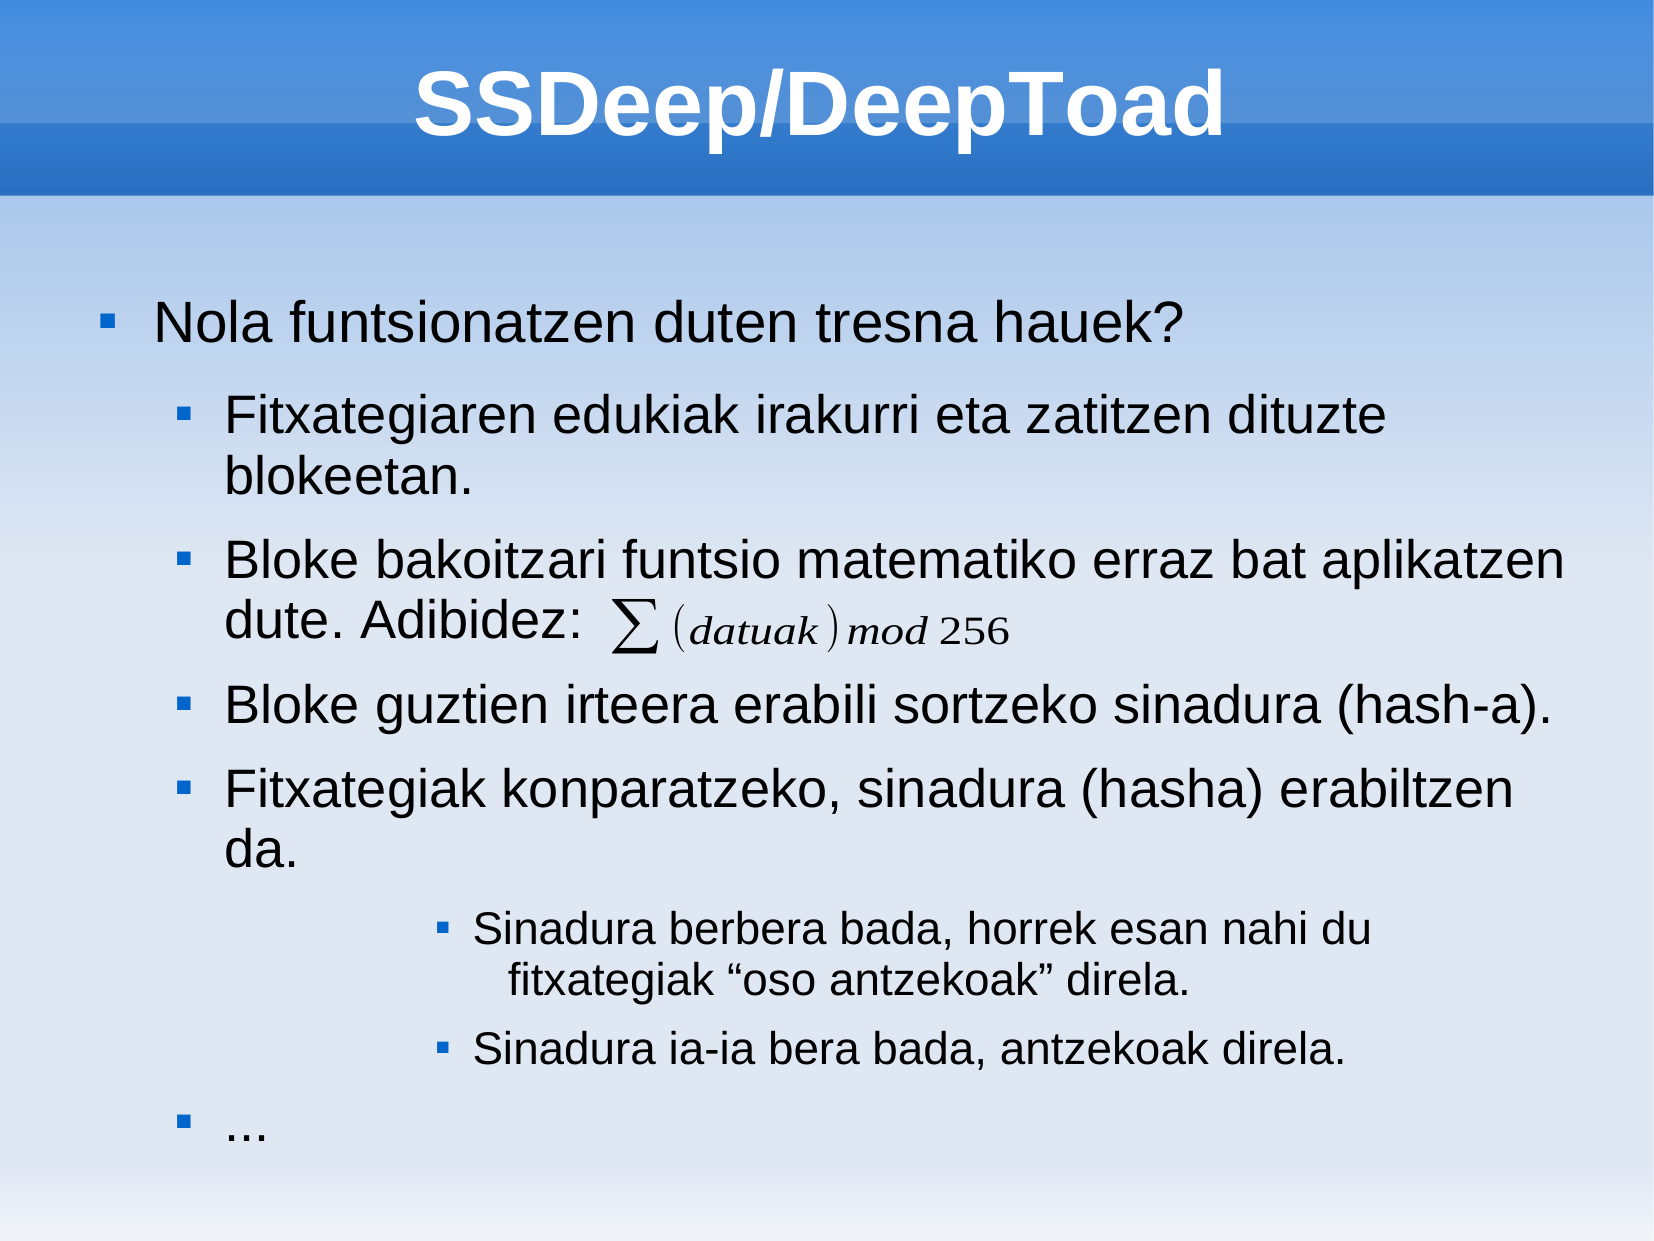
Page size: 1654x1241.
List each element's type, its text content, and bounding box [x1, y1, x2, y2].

text_box datuak [688, 608, 818, 654]
list Nola funtsionatzen duten tresna hauek? Fitxategiaren edukiak irakurri eta zatitzen dituzte blokeetan. Bloke bakoitzari funtsio matematiko erraz bat aplikatzen dute. Adibidez: Bloke guztien irteera erabili sortzeko sinadura (hash-a). Fitxategiak konparatzeko, sinadura (hasha) erabiltzen da. Sinadura berbera bada, horrek esan nahi du fitxategiak “oso antzekoak” direla. Sinadura ia-ia bera bada, antzekoak direla. ... [82, 290, 1571, 1153]
text_box mod [846, 608, 929, 654]
picture [0, 0, 1654, 1241]
text_box ( [671, 612, 687, 653]
text_box 256 [938, 608, 1010, 654]
title SSDeep/DeepToad [76, 0, 1565, 208]
text_box ) [825, 612, 842, 653]
text_box ∑ [608, 602, 664, 662]
